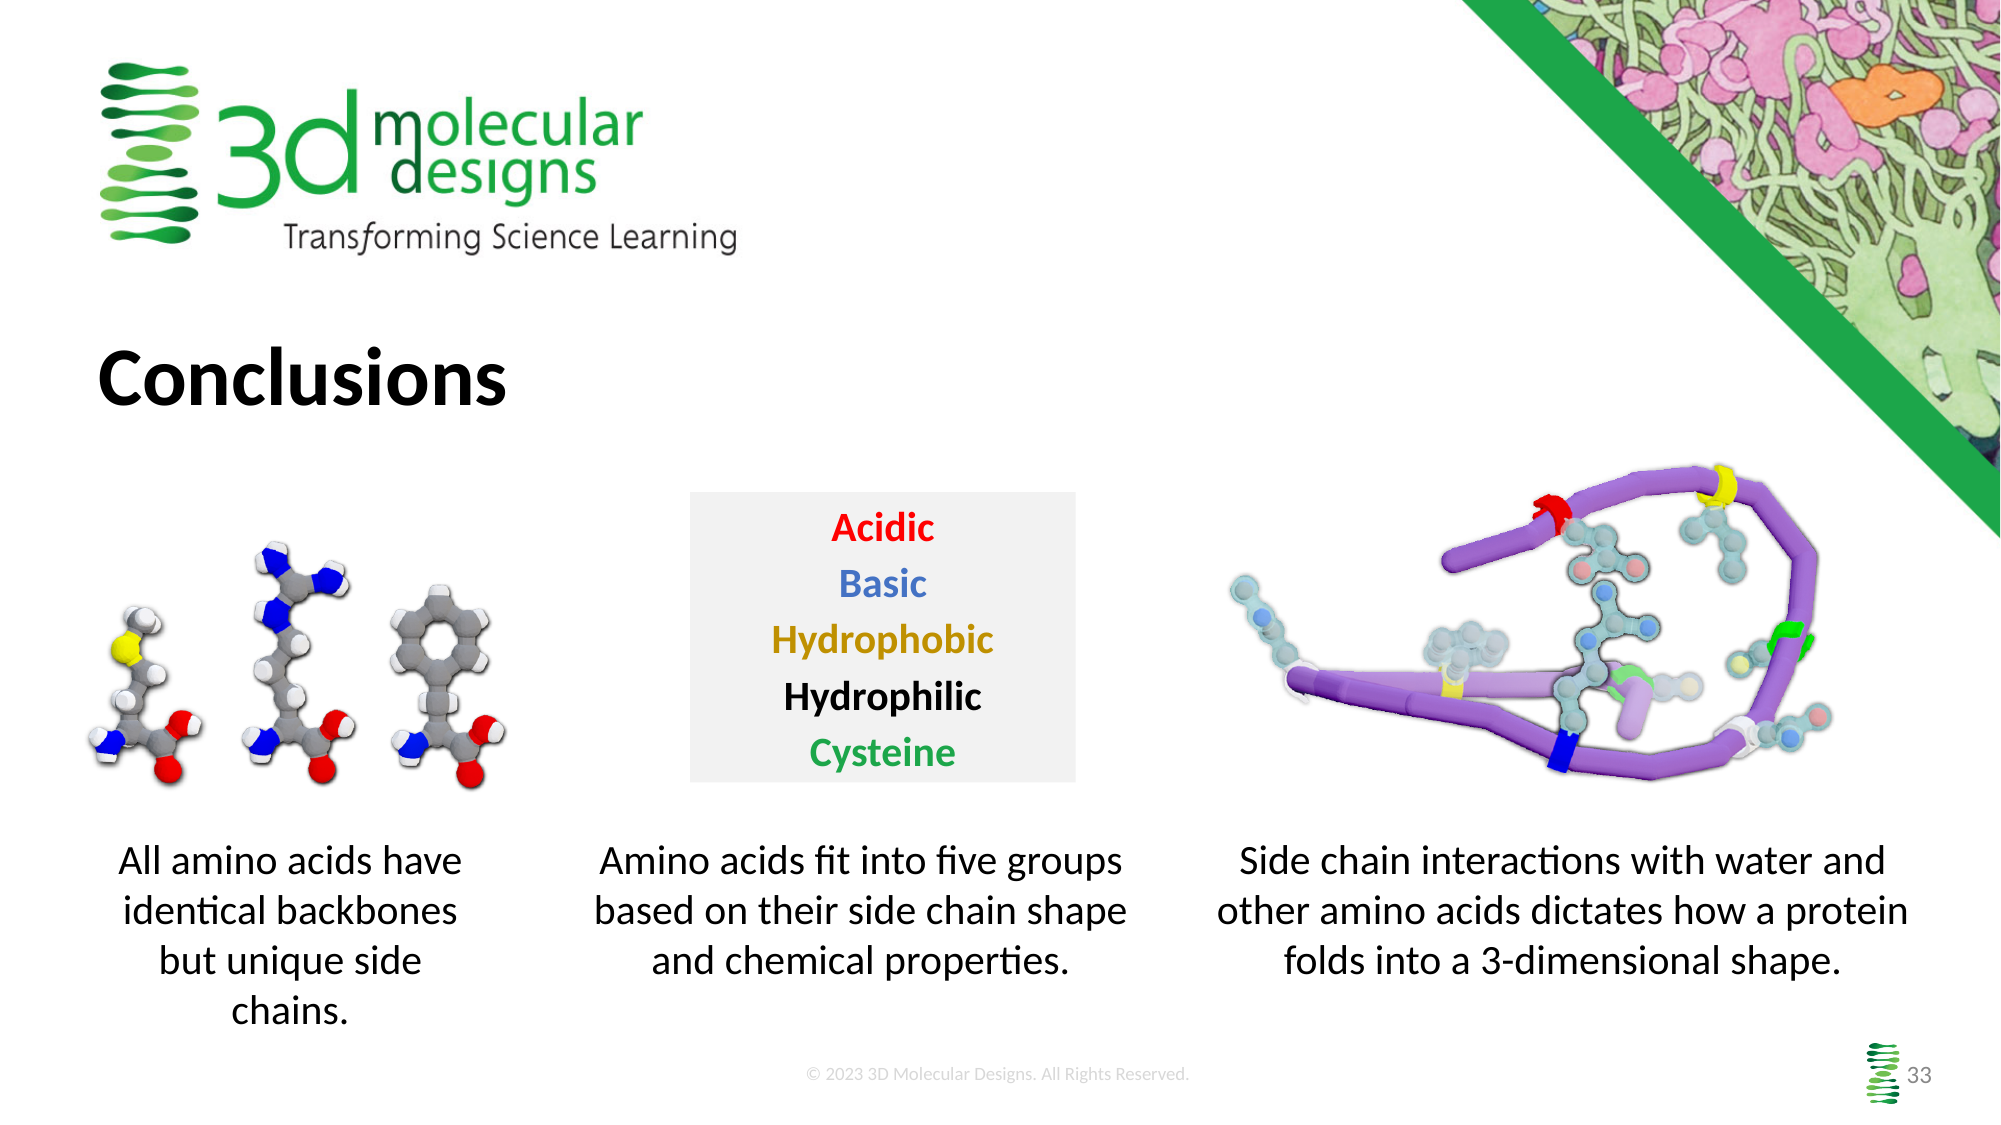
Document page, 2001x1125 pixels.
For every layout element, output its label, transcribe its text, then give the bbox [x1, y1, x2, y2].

text_box Side chain interactions with water and other amino acids dictates how a protein folds into a 3-dimensional shape. [1179, 825, 1948, 991]
text_box Amino acids fit into five groups based on their side chain shape and chemical properties. [569, 825, 1153, 991]
footer © 2023 3D Molecular Designs. All Rights Reserved. [662, 1042, 1338, 1103]
text_box All amino acids have identical backbones but unique side chains. [83, 825, 498, 1041]
picture [0, 0, 2001, 1125]
slide_number <number> [1502, 1043, 1948, 1104]
text_box Conclusions [83, 296, 1477, 461]
text_box Acidic Basic Hydrophobic Hydrophilic Cysteine [690, 492, 1076, 783]
